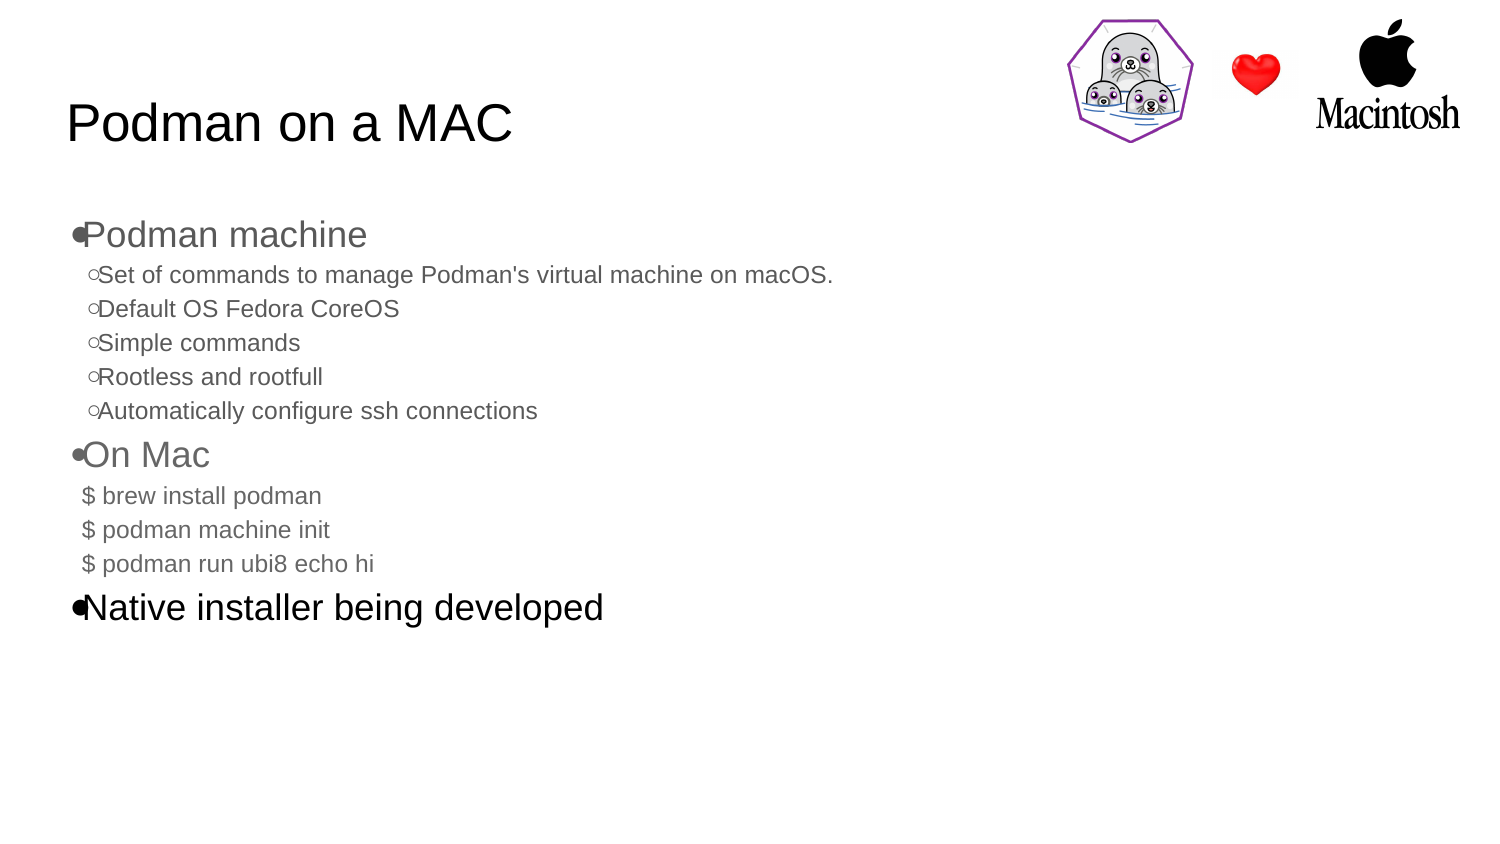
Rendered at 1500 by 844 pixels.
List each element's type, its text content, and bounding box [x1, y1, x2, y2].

title Podman on a MAC [51, 72, 1449, 167]
list Podman machine Set of commands to manage Podman's virtual machine on macOS. Default OS Fedora CoreOS Simple commands Rootless and rootfull Automatically configure ssh connections On Mac $ brew install podman $ podman machine init $ podman run ubi8 echo hi Native installer being developed [51, 189, 1449, 750]
picture [1067, 19, 1194, 143]
picture [1212, 50, 1299, 99]
picture [1316, 19, 1460, 129]
